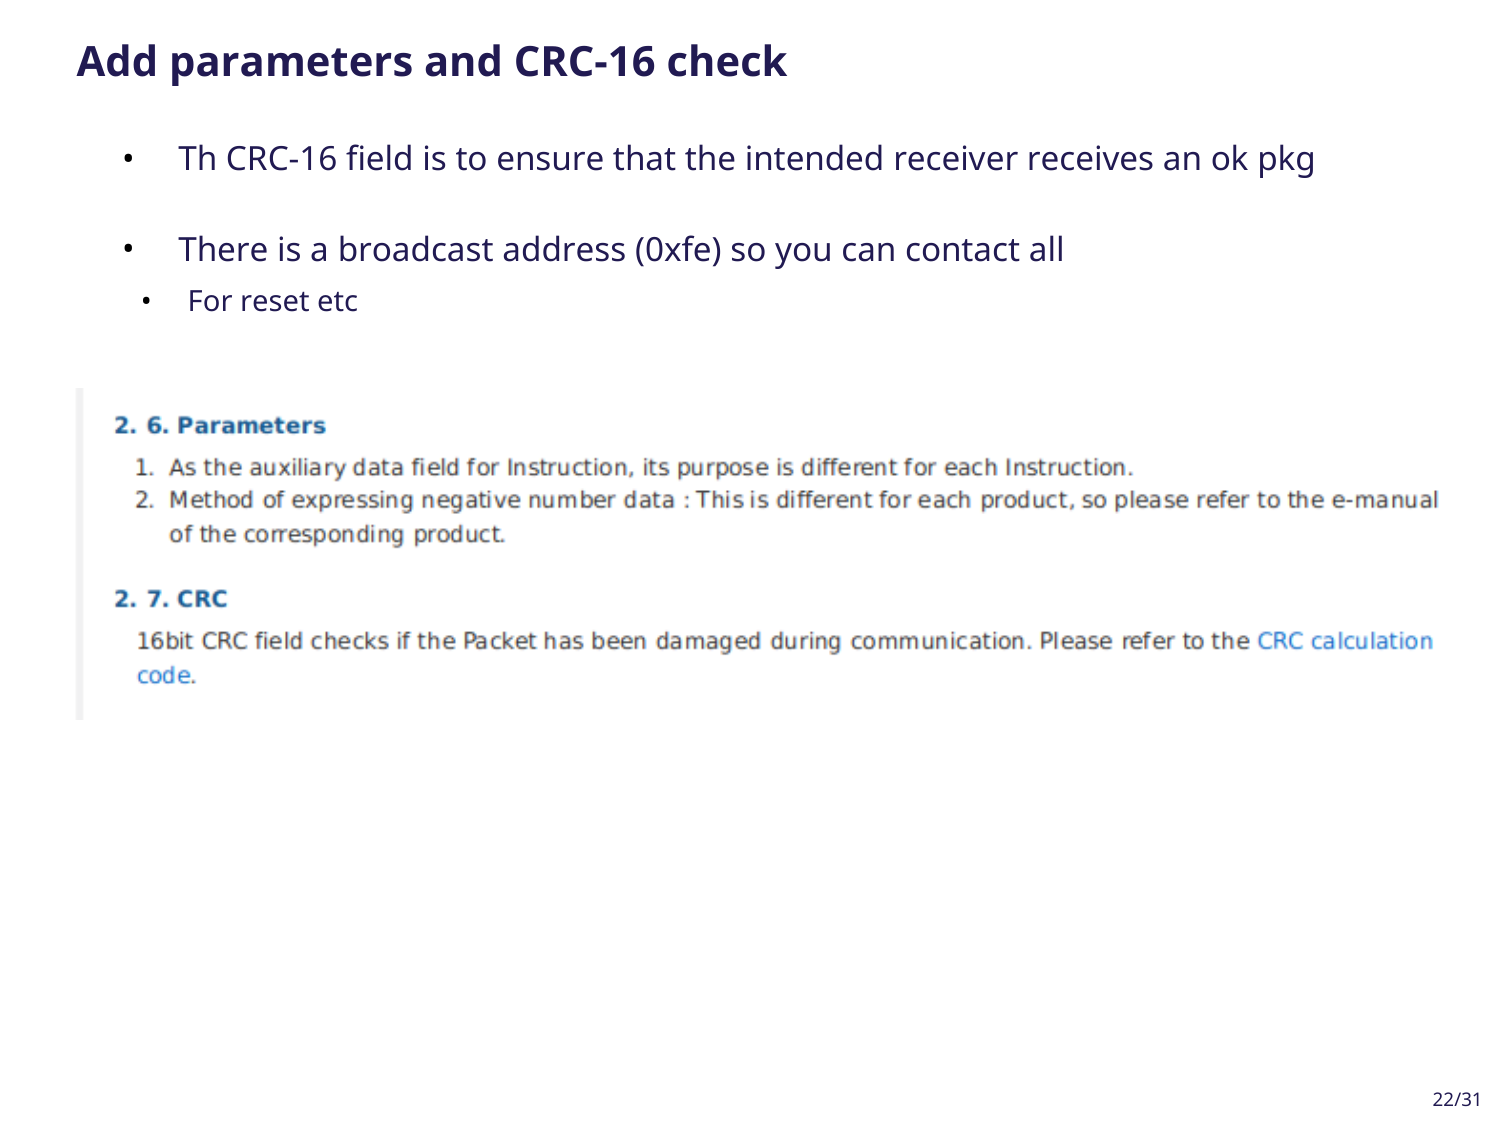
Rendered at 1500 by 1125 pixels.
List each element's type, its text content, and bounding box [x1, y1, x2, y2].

list Th CRC-16 field is to ensure that the intended receiver receives an ok pkg There is a broadcast address (0xfe) so you can contact all For reset etc [60, 135, 1482, 1081]
title Add parameters and CRC-16 check [61, 28, 1441, 92]
picture [55, 388, 1456, 721]
